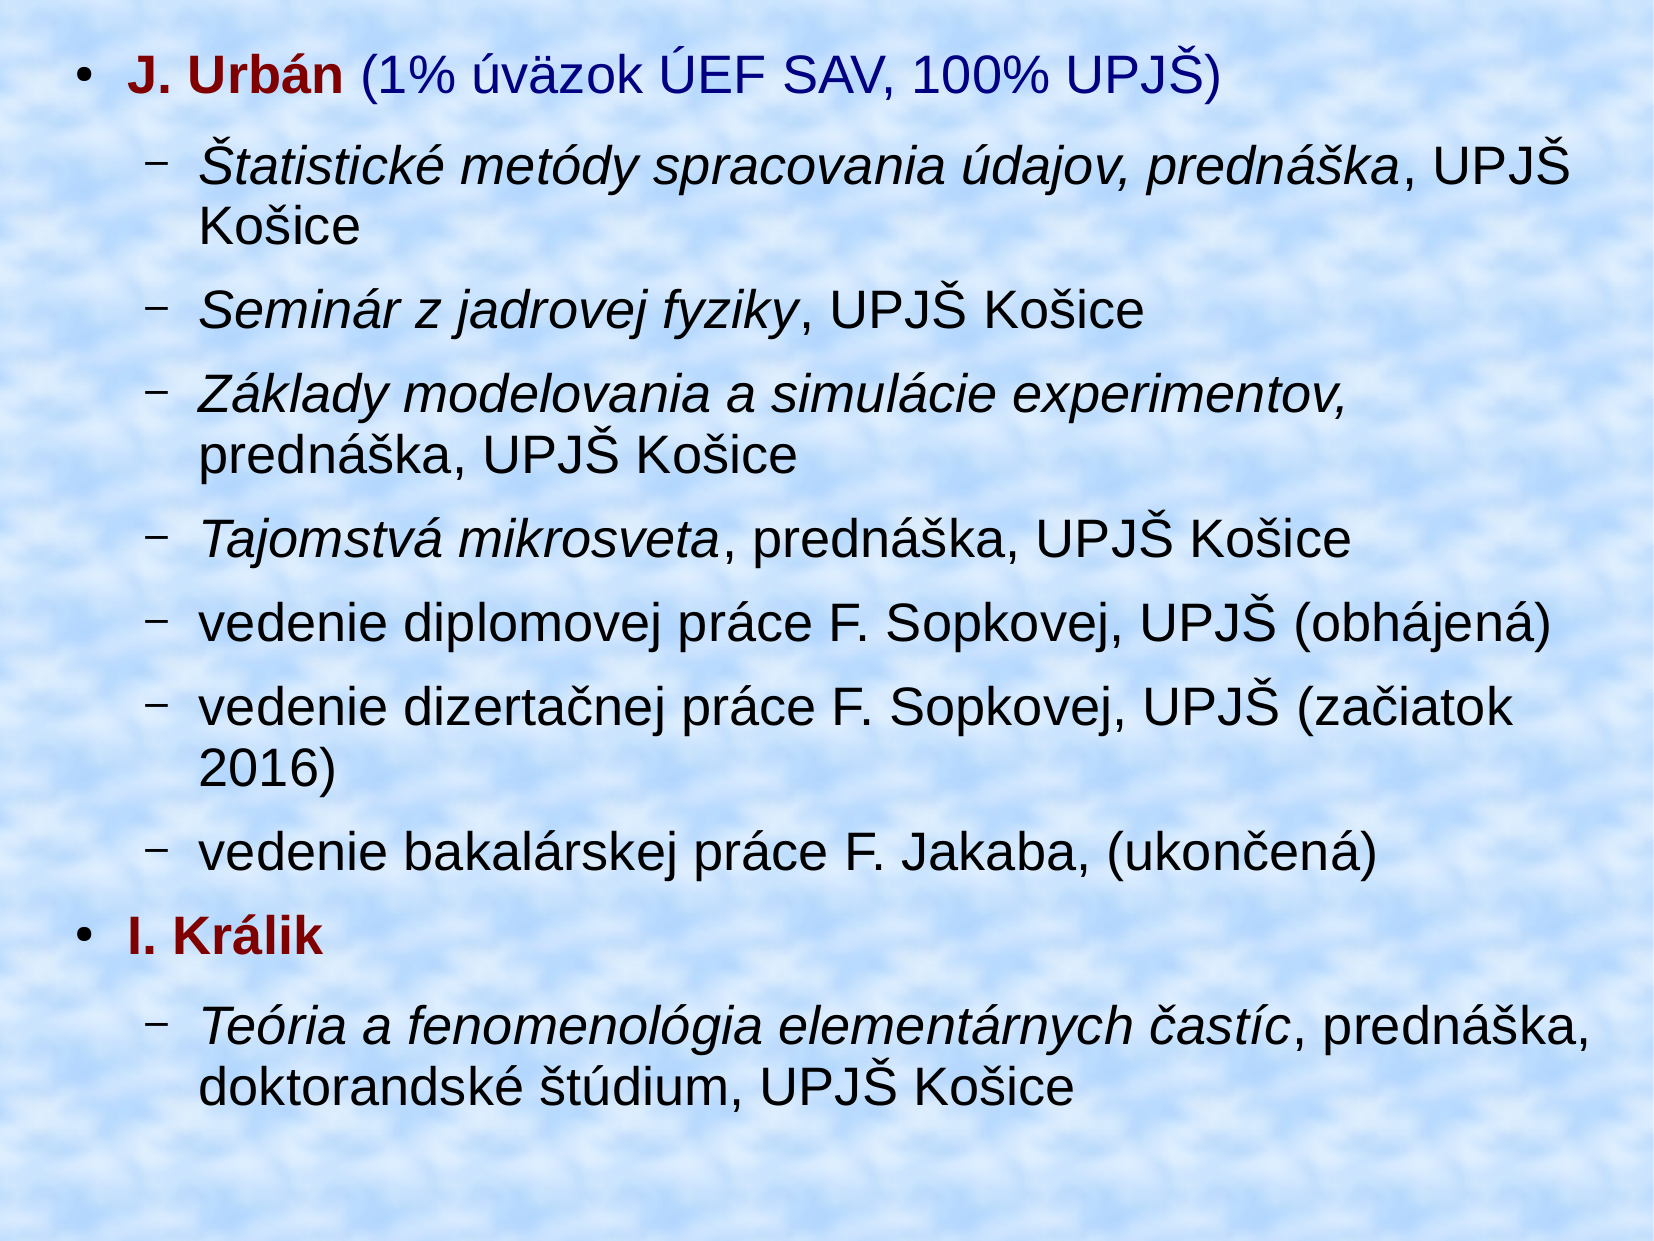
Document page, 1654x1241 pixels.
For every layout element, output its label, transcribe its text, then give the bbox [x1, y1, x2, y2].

picture [0, 0, 1654, 1241]
list J. Urbán (1% úväzok ÚEF SAV, 100% UPJŠ) Štatistické metódy spracovania údajov, prednáška, UPJŠ Košice Seminár z jadrovej fyziky, UPJŠ Košice Základy modelovania a simulácie experimentov, prednáška, UPJŠ Košice Tajomstvá mikrosveta, prednáška, UPJŠ Košice vedenie diplomovej práce F. Sopkovej, UPJŠ (obhájená) vedenie dizertačnej práce F. Sopkovej, UPJŠ (začiatok 2016) vedenie bakalárskej práce F. Jakaba, (ukončená) I. Králik Teória a fenomenológia elementárnych častíc, prednáška, doktorandské štúdium, UPJŠ Košice [56, 45, 1606, 1201]
